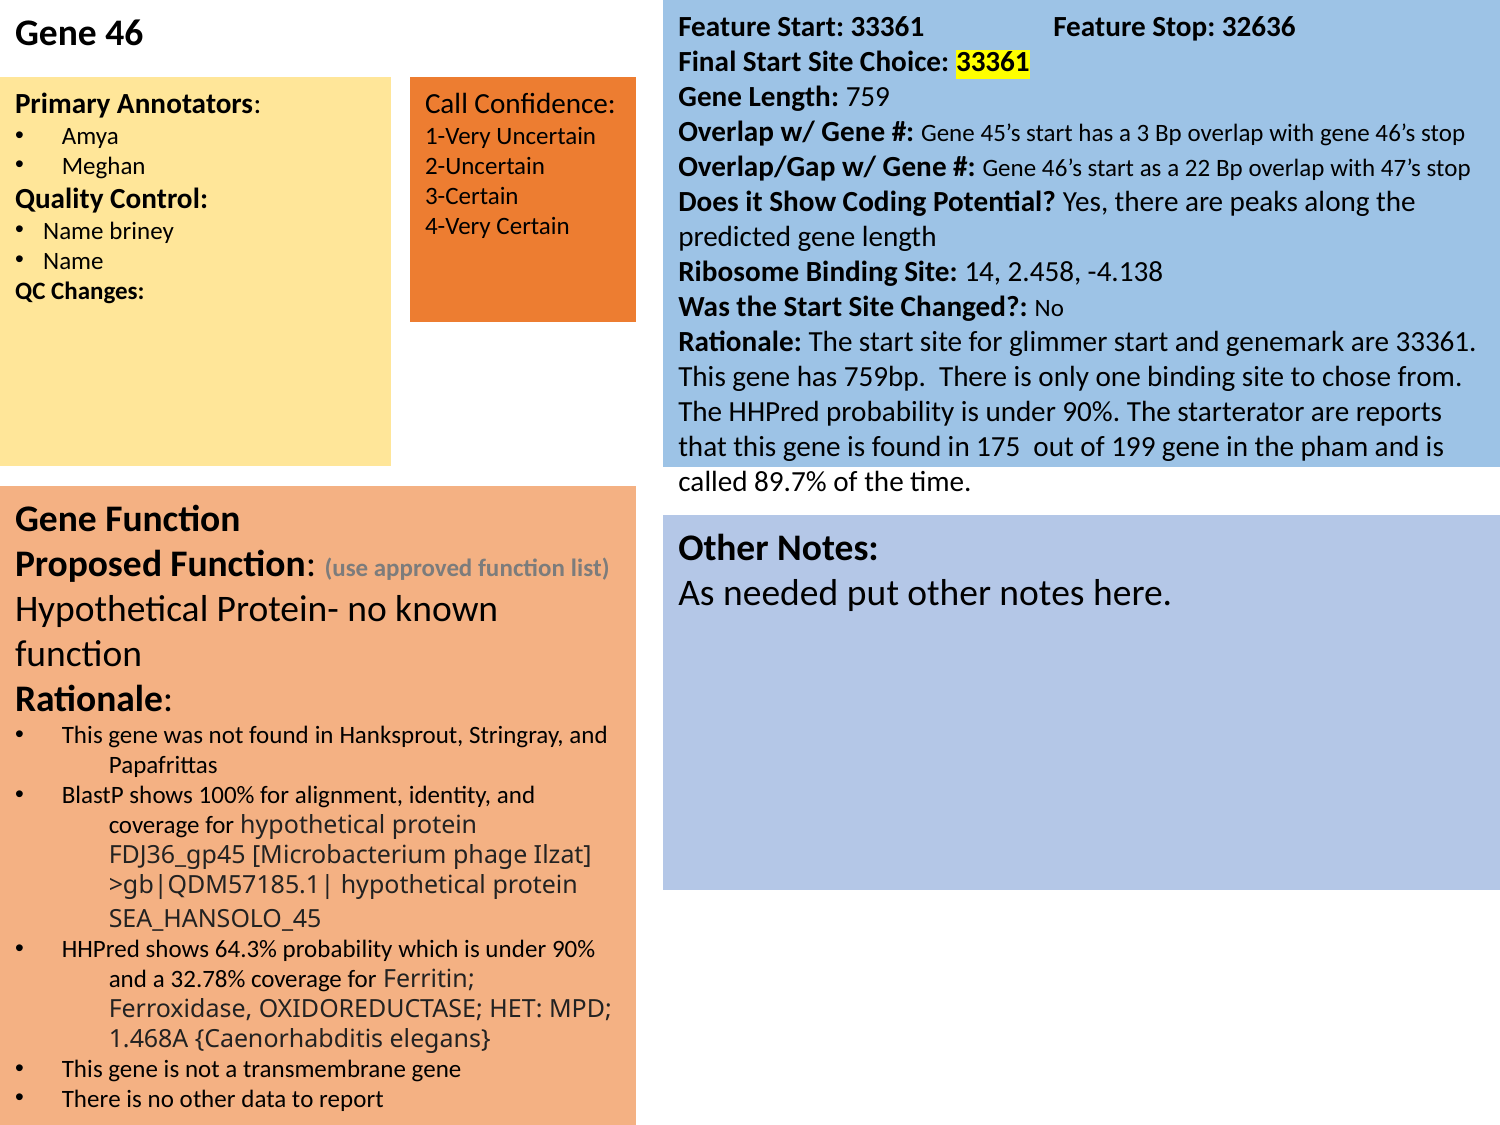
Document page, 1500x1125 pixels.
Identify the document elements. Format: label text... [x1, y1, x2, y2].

text_box Gene Function Proposed Function: (use approved function list) Hypothetical Protein- no known function Rationale: This gene was not found in Hanksprout, Stringray, and Papafrittas BlastP shows 100% for alignment, identity, and coverage for hypothetical protein FDJ36_gp45 [Microbacterium phage Ilzat] >gb|QDM57185.1| hypothetical protein SEA_HANSOLO_45 HHPred shows 64.3% probability which is under 90% and a 32.78% coverage for Ferritin; Ferroxidase, OXIDOREDUCTASE; HET: MPD; 1.468A {Caenorhabditis elegans} This gene is not a transmembrane gene There is no other data to report [0, 486, 636, 1125]
text_box Other Notes: As needed put other notes here. [663, 515, 1500, 890]
text_box Primary Annotators: Amya Meghan Quality Control: Name briney Name QC Changes: [0, 77, 391, 466]
text_box Call Confidence: 1-Very Uncertain 2-Uncertain 3-Certain 4-Very Certain [410, 77, 636, 322]
text_box Gene 46 [0, 0, 160, 61]
text_box Feature Start: 33361 Feature Stop: 32636 Final Start Site Choice: 33361 Gene Length: 759 Overlap w/ Gene #: Gene 45’s start has a 3 Bp overlap with gene 46’s stop Overlap/Gap w/ Gene #: Gene 46’s start as a 22 Bp overlap with 47’s stop Does it Show Coding Potential? Yes, there are peaks along the predicted gene length Ribosome Binding Site: 14, 2.458, -4.138 Was the Start Site Changed?: No Rationale: The start site for glimmer start and genemark are 33361. This gene has 759bp. There is only one binding site to chose from. The HHPred probability is under 90%. The starterator are reports that this gene is found in 175 out of 199 gene in the pham and is called 89.7% of the time. [663, 0, 1500, 467]
